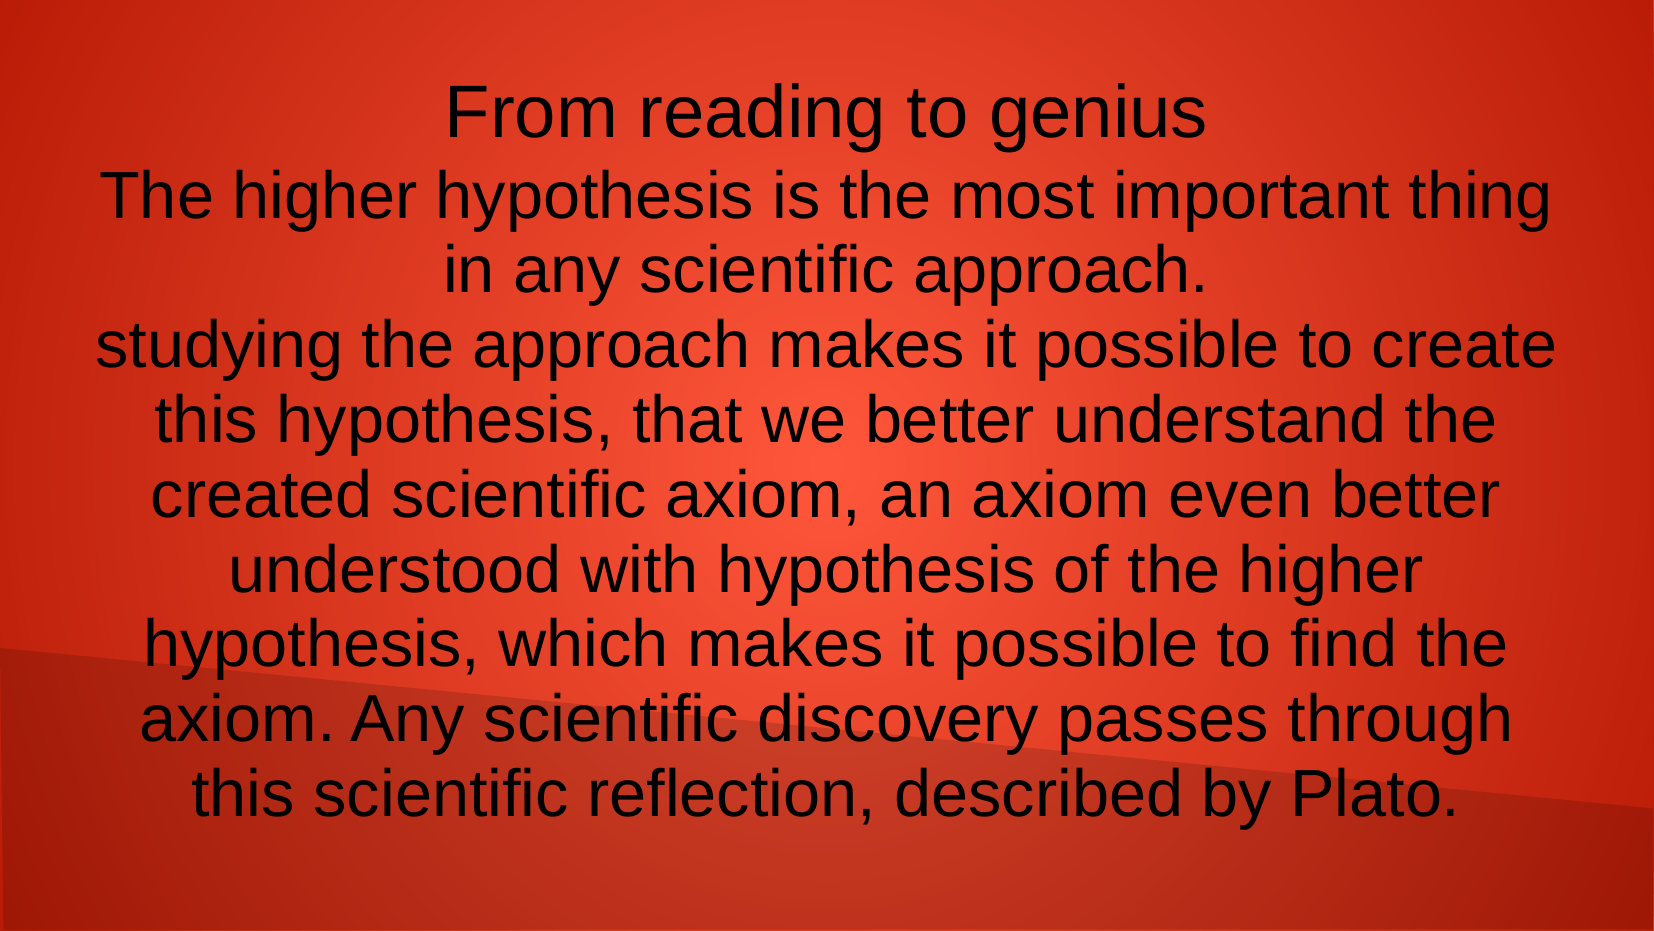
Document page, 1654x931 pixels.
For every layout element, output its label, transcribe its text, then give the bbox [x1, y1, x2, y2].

subtitle The higher hypothesis is the most important thing in any scientific approach. studying the approach makes it possible to create this hypothesis, that we better understand the created scientific axiom, an axiom even better understood with hypothesis of the higher hypothesis, which makes it possible to find the axiom. Any scientific discovery passes through this scientific reflection, described by Plato. [82, 157, 1571, 831]
title From reading to genius [82, 35, 1571, 157]
